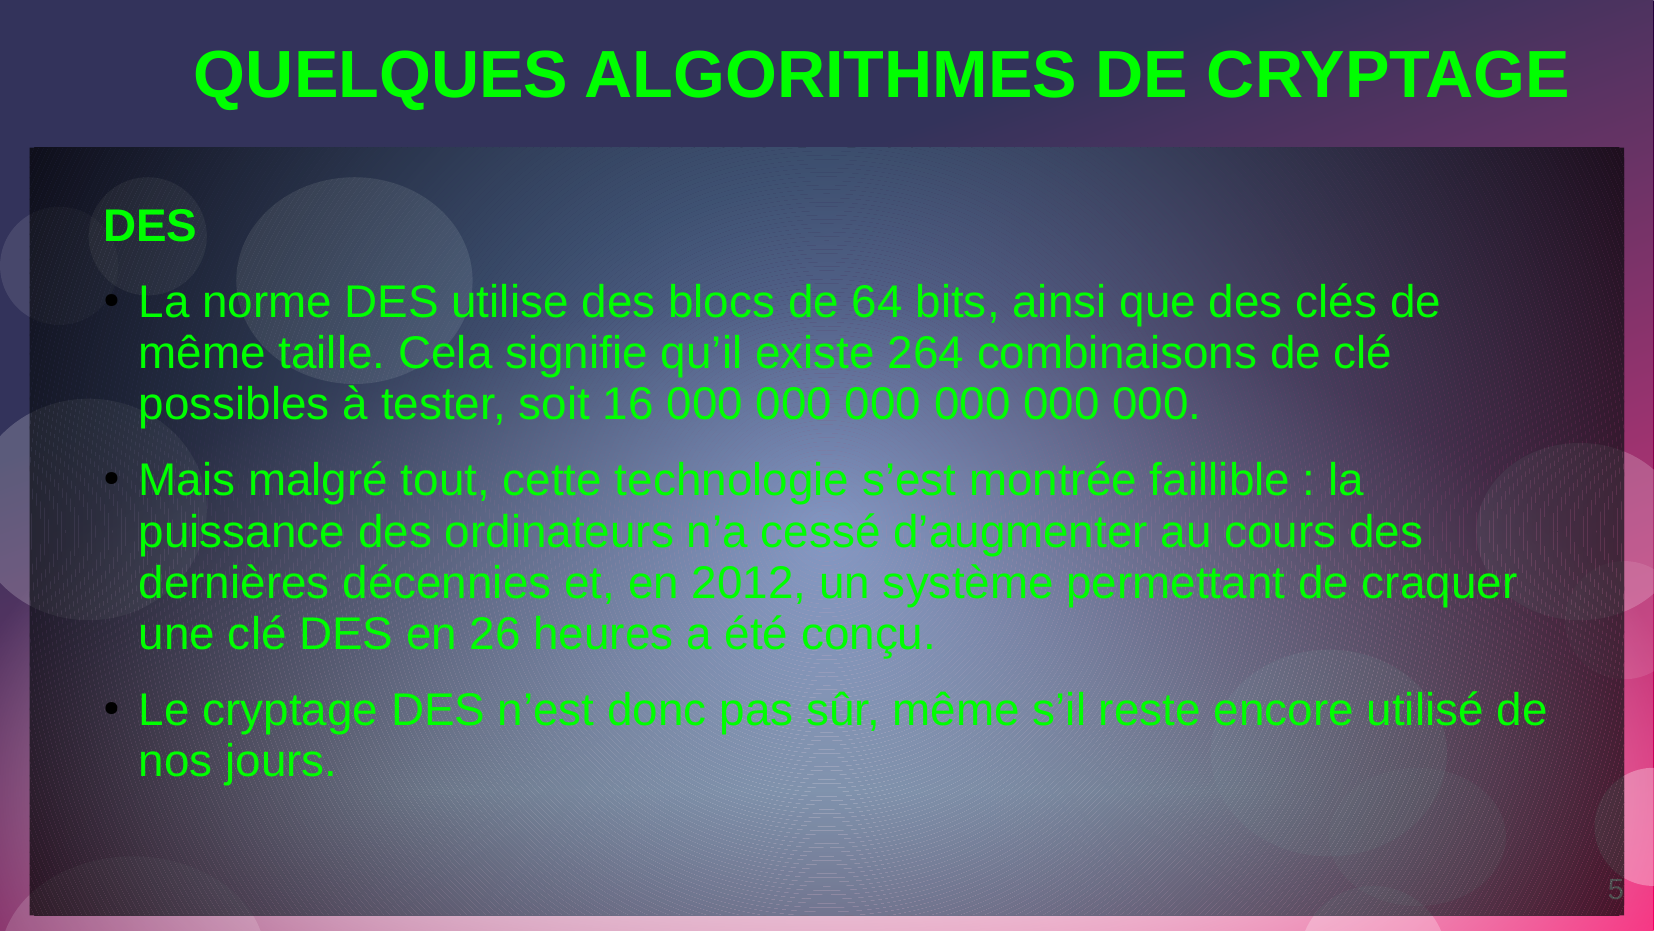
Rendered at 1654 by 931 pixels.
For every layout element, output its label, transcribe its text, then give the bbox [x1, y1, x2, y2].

text_box DES La norme DES utilise des blocs de 64 bits, ainsi que des clés de même taille. Cela signifie qu’il existe 264 combinaisons de clé possibles à tester, soit 16 000 000 000 000 000 000. Mais malgré tout, cette technologie s’est montrée faillible : la puissance des ordinateurs n’a cessé d’augmenter au cours des dernières décennies et, en 2012, un système permettant de craquer une clé DES en 26 heures a été conçu. Le cryptage DES n’est donc pas sûr, même s’il reste encore utilisé de nos jours. [88, 192, 1566, 813]
title Quelques algorithmes de cryptage [118, 15, 1595, 134]
text_box [29, 147, 1625, 916]
